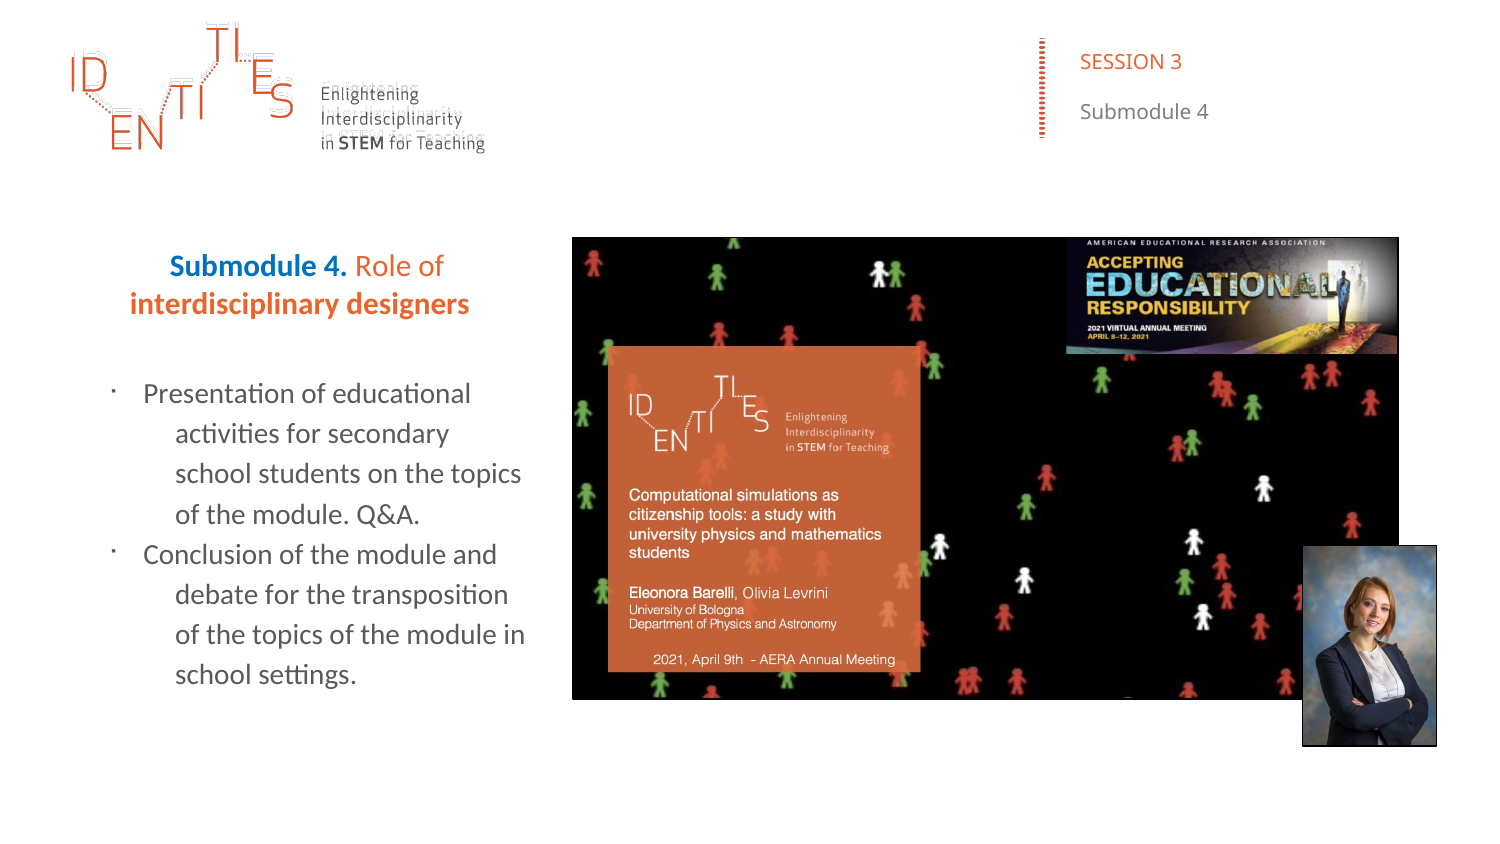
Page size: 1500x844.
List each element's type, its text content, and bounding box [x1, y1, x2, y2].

picture [1303, 546, 1436, 746]
text_box Submodule 4. Role of interdisciplinary designers Presentation of educational activities for secondary school students on the topics of the module. Q&A. Conclusion of the module and debate for the transposition of the topics of the module in school settings. [71, 238, 543, 704]
picture [1039, 38, 1048, 138]
picture [71, 18, 485, 157]
picture [573, 238, 1398, 699]
text_box SESSION 3 Submodule 4 [1065, 41, 1487, 135]
